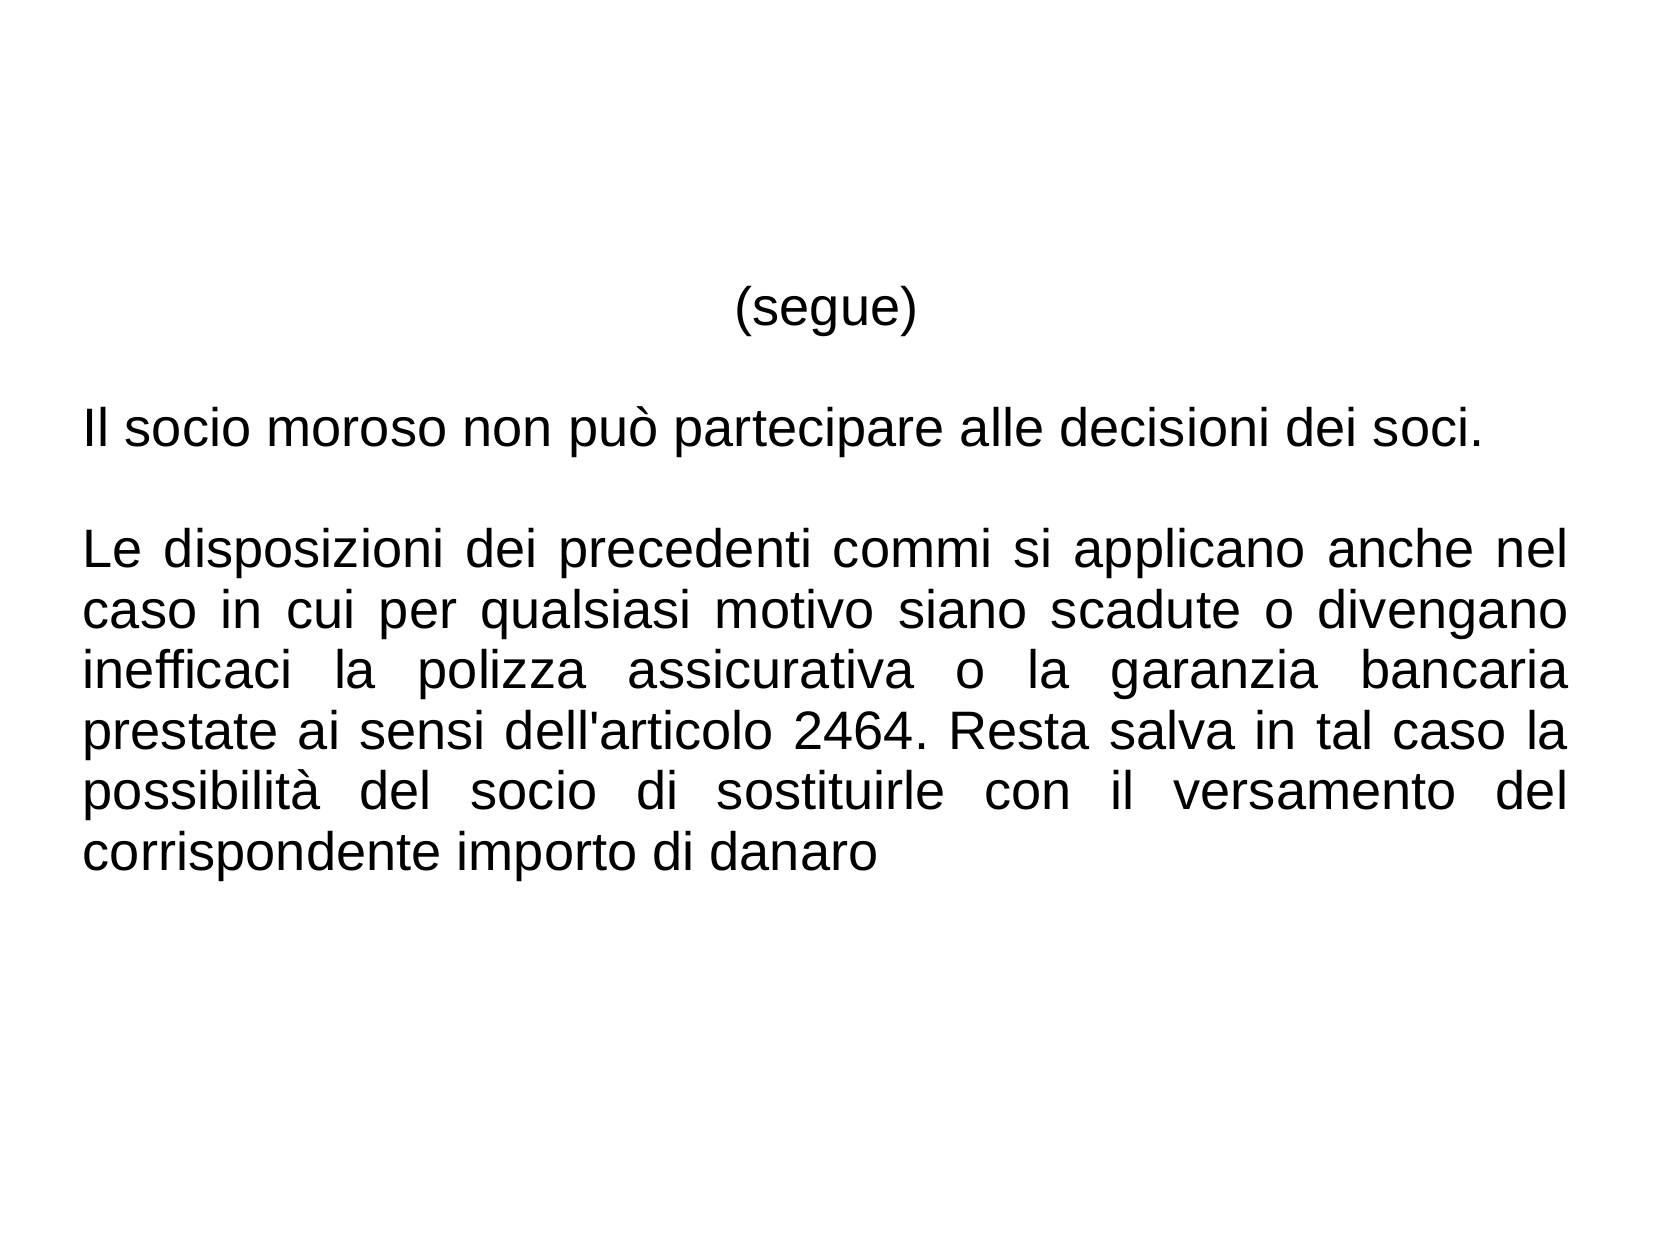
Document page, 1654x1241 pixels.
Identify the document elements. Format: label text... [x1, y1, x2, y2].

subtitle (segue) Il socio moroso non può partecipare alle decisioni dei soci. Le disposizioni dei precedenti commi si applicano anche nel caso in cui per qualsiasi motivo siano scadute o divengano inefficaci la polizza assicurativa o la garanzia bancaria prestate ai sensi dell'articolo 2464. Resta salva in tal caso la possibilità del socio di sostituirle con il versamento del corrispondente importo di danaro [82, 56, 1571, 1102]
